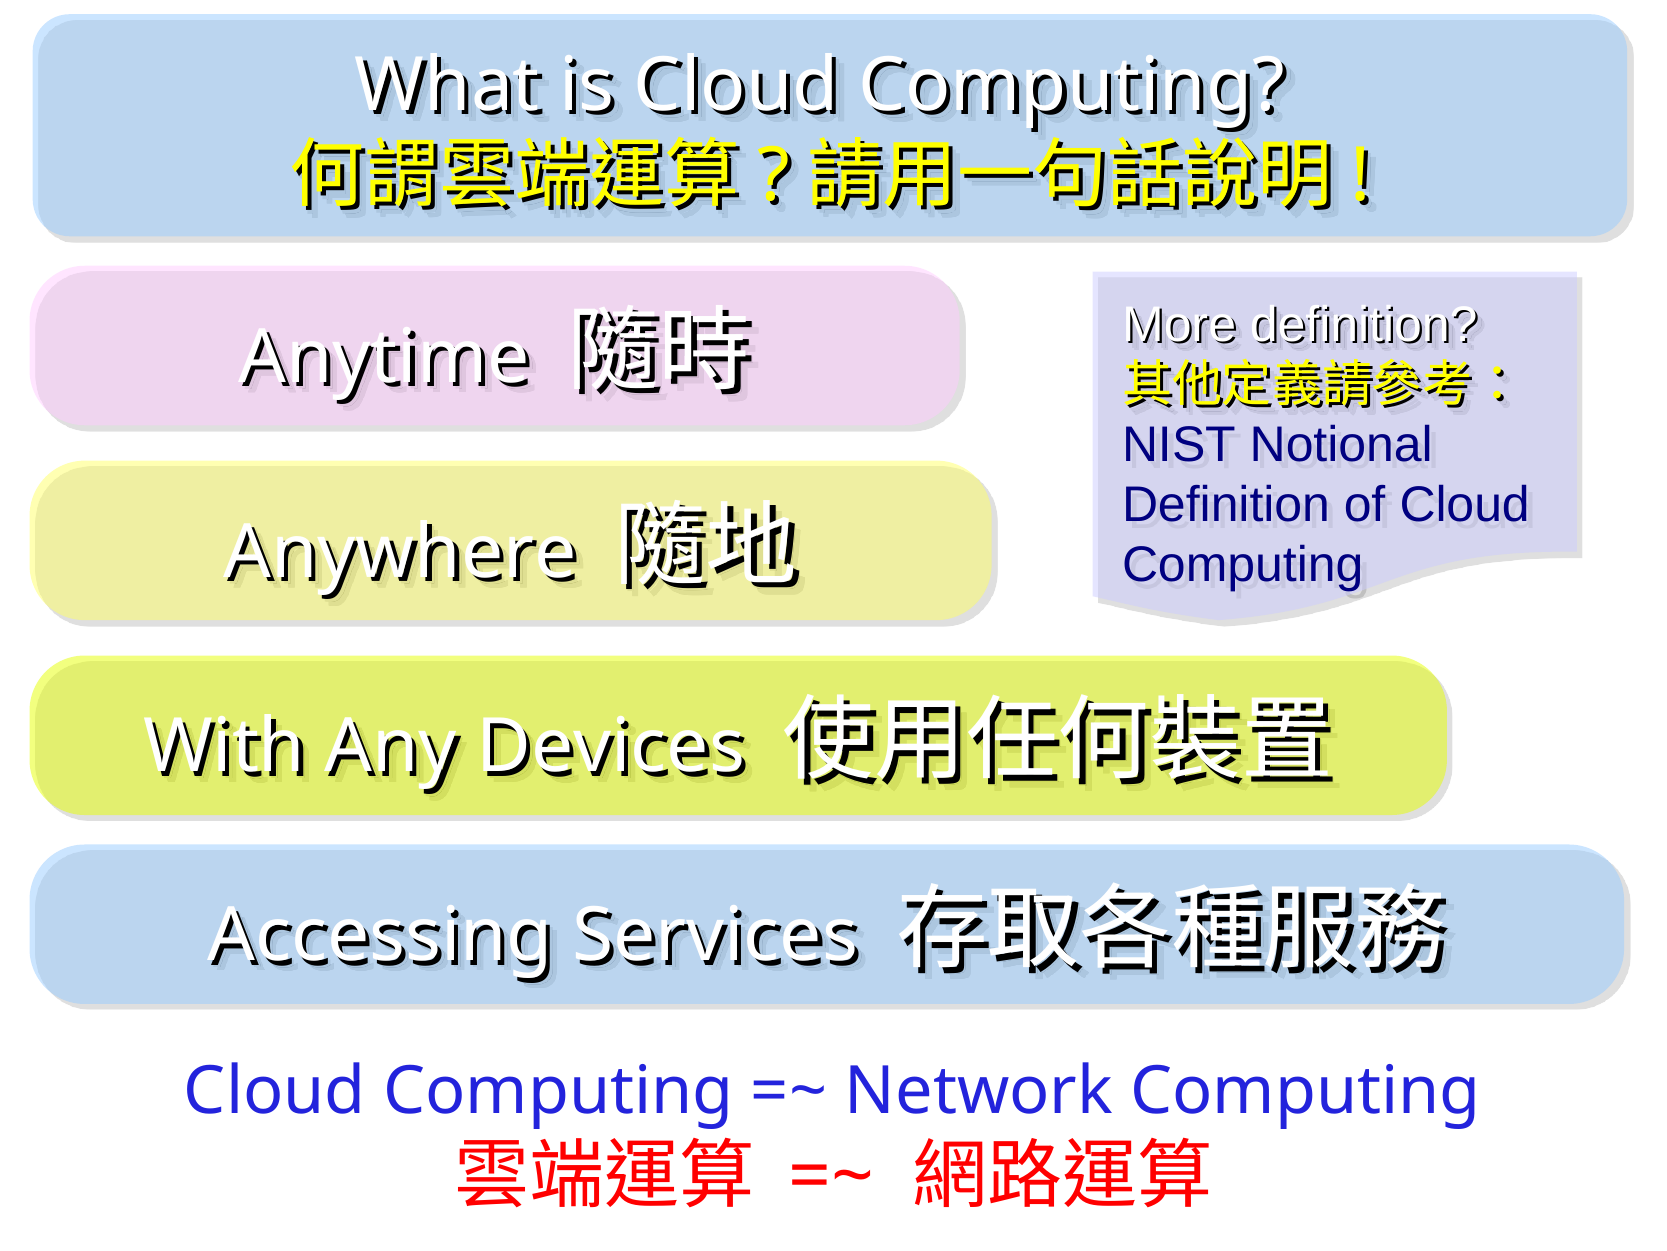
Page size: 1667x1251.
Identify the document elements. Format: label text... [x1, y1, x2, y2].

text_box More definition? 其他定義請參考： NIST Notional Definition of Cloud Computing [1092, 271, 1577, 621]
text_box With Any Devices 使用任何裝置 [29, 655, 1447, 816]
text_box What is Cloud Computing? 何謂雲端運算?請用一句話說明! [32, 14, 1628, 237]
text_box Accessing Services 存取各種服務 [29, 844, 1625, 1004]
text_box Cloud Computing =~ Network Computing 雲端運算 =~ 網路運算 [0, 1039, 1667, 1225]
text_box Anywhere 隨地 [29, 460, 992, 621]
text_box Anytime 隨時 [29, 265, 960, 426]
